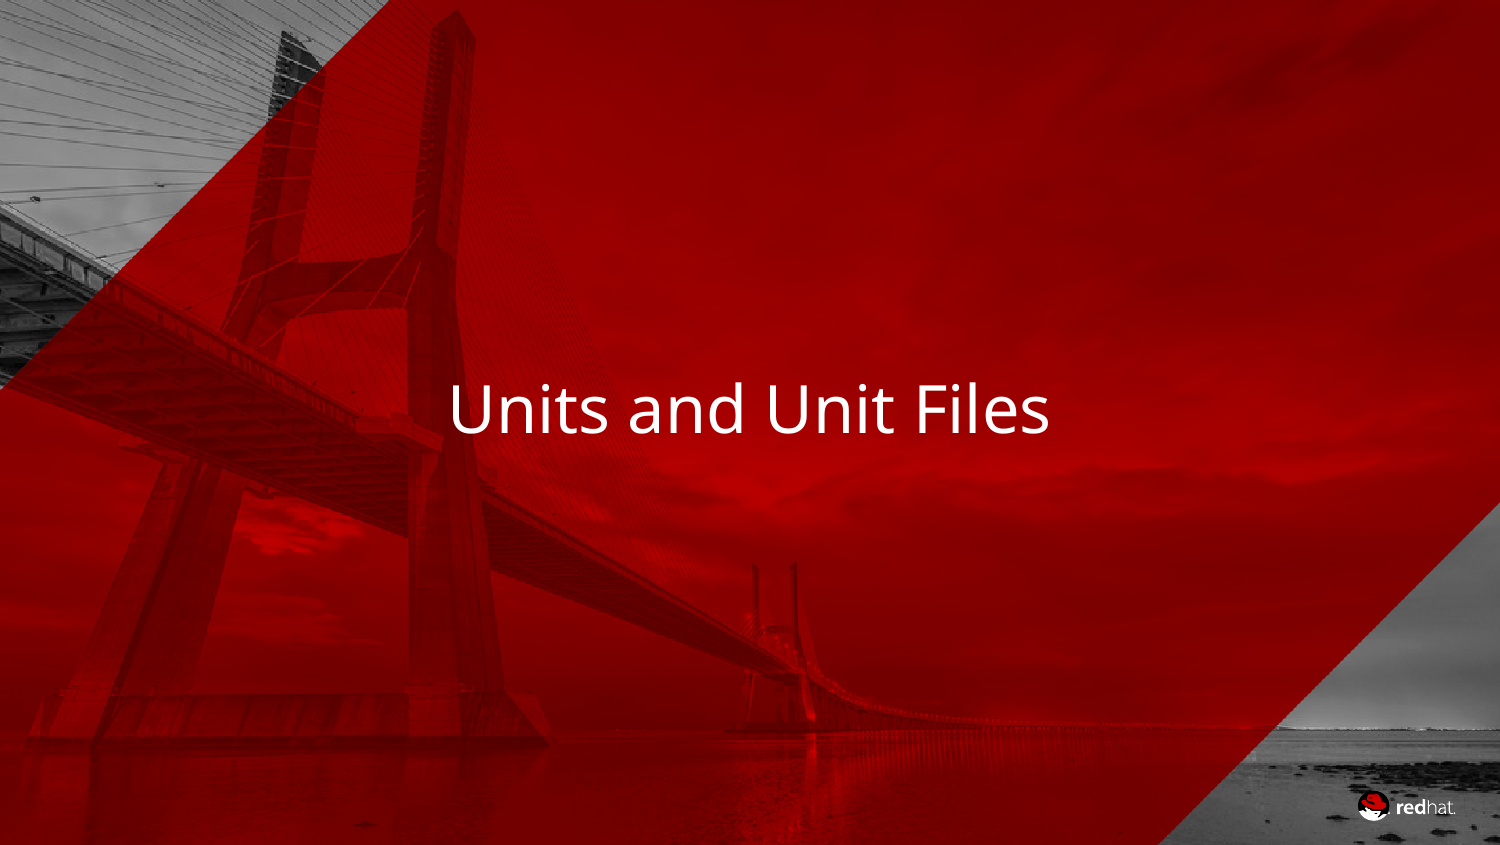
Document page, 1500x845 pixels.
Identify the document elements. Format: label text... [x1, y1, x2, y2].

title Units and Unit Files [112, 330, 1388, 486]
picture [0, 0, 1500, 845]
